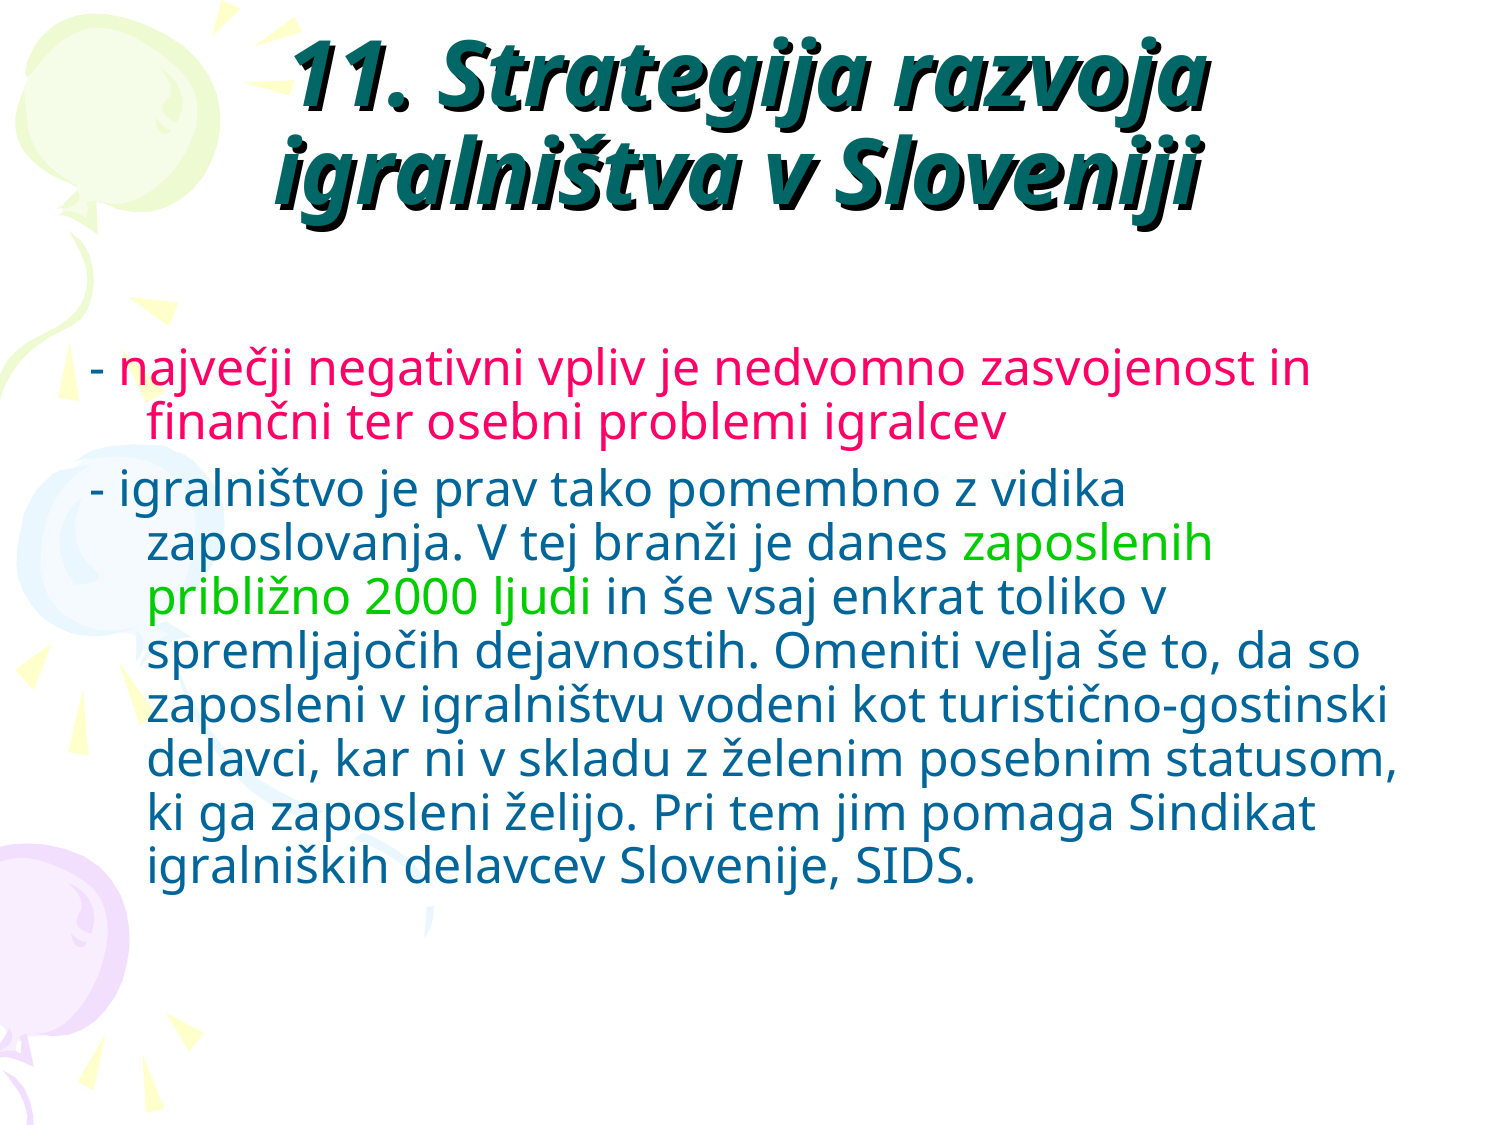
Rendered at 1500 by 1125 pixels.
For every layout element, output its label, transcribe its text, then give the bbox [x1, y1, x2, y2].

title 11. Strategija razvoja igralništva v Sloveniji [72, 16, 1426, 233]
list - največji negativni vpliv je nedvomno zasvojenost in finančni ter osebni problemi igralcev - igralništvo je prav tako pomembno z vidika zaposlovanja. V tej branži je danes zaposlenih približno 2000 ljudi in še vsaj enkrat toliko v spremljajočih dejavnostih. Omeniti velja še to, da so zaposleni v igralništvu vodeni kot turistično-gostinski delavci, kar ni v skladu z želenim posebnim statusom, ki ga zaposleni želijo. Pri tem jim pomaga Sindikat igralniških delavcev Slovenije, SIDS. [75, 262, 1426, 994]
